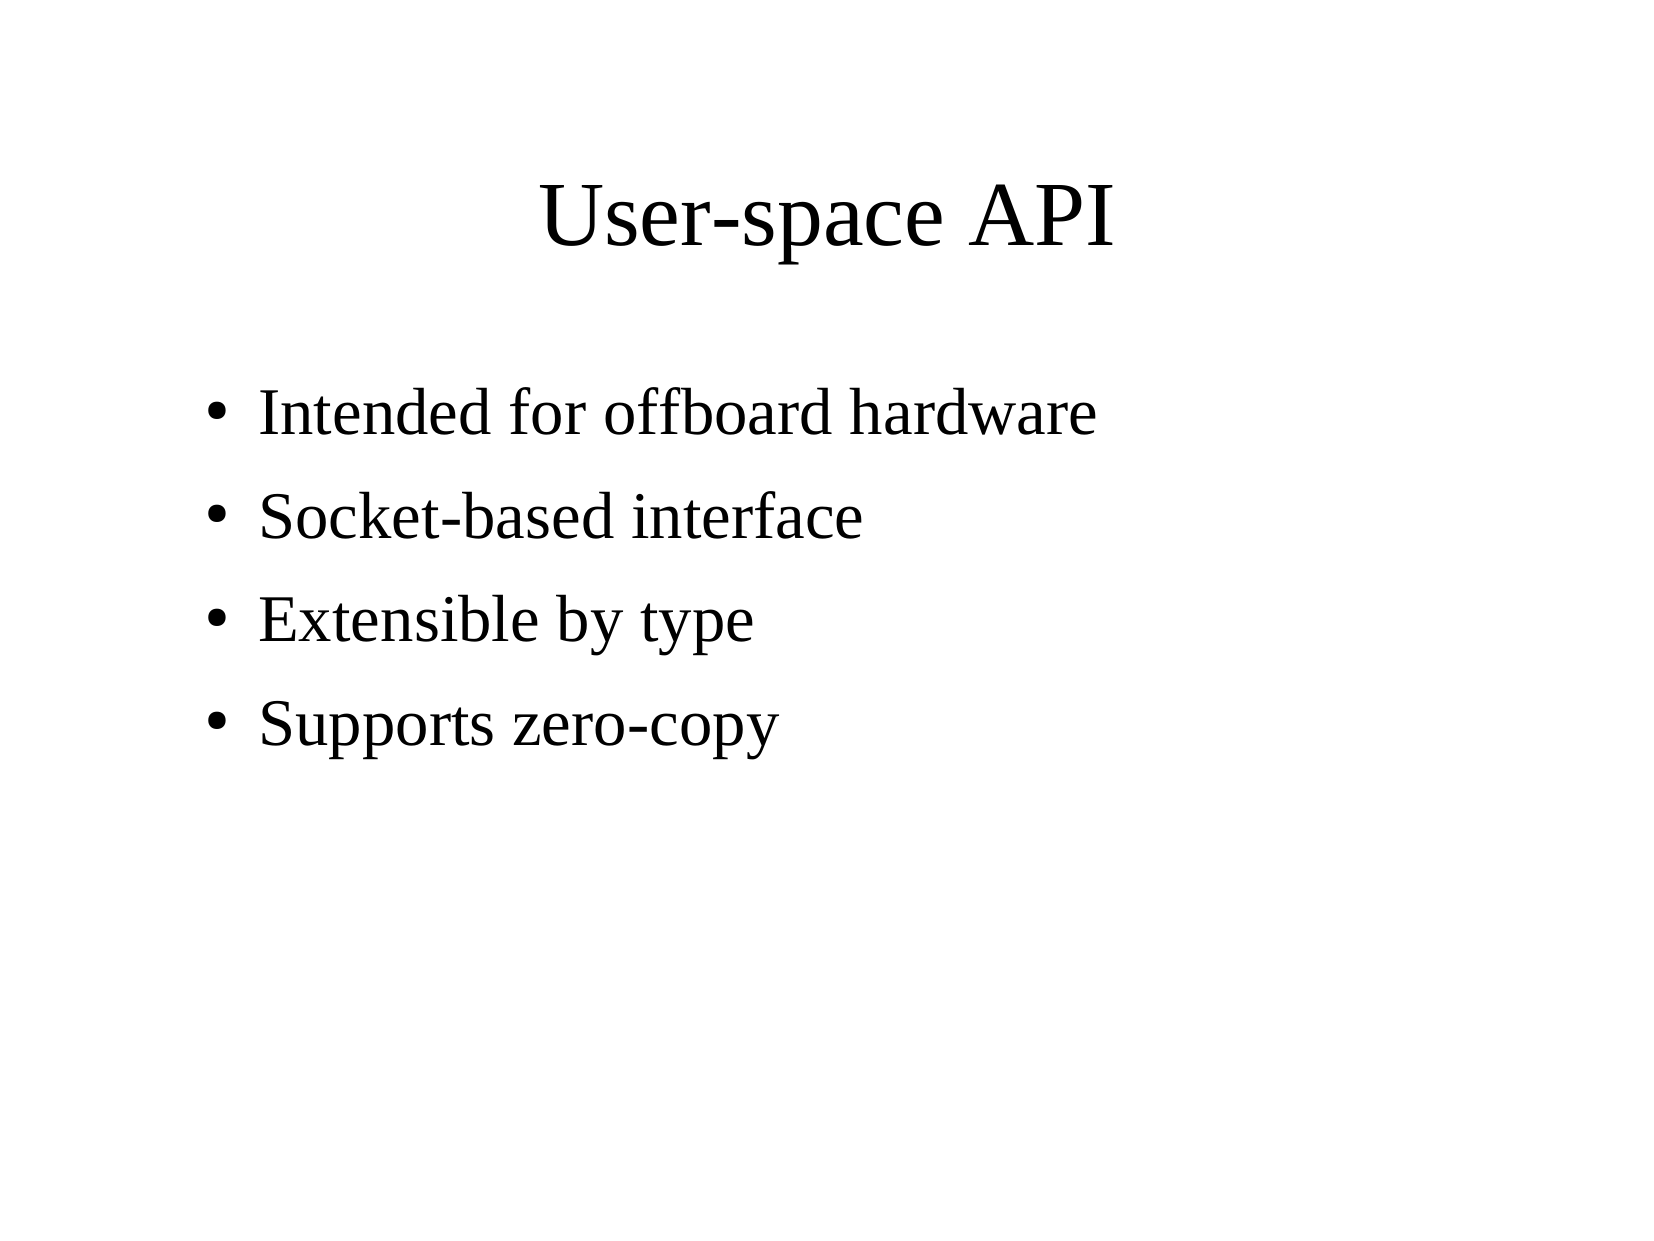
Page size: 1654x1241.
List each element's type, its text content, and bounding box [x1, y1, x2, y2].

list Intended for offboard hardware Socket-based interface Extensible by type Supports zero-copy [187, 375, 1571, 1113]
title User-space API [121, 102, 1534, 325]
